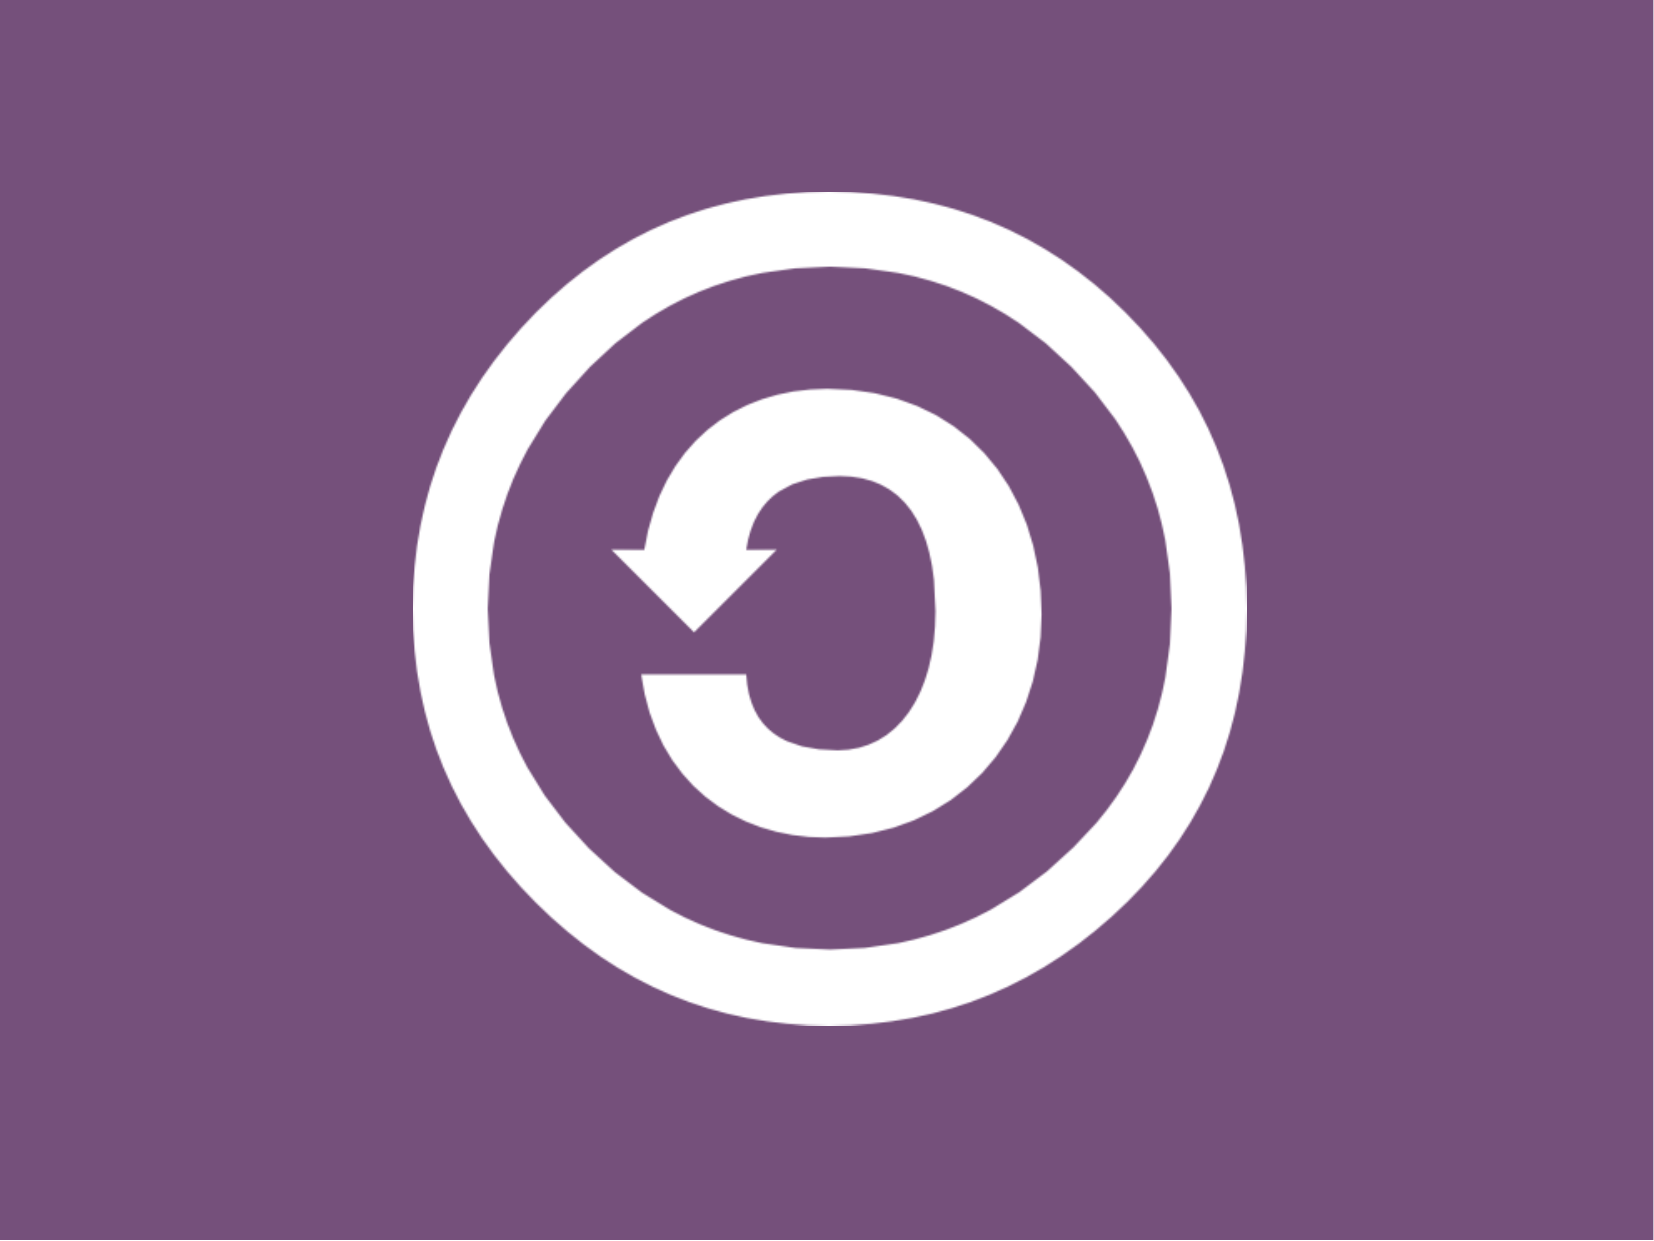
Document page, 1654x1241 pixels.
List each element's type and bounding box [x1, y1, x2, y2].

picture [413, 192, 1247, 1027]
